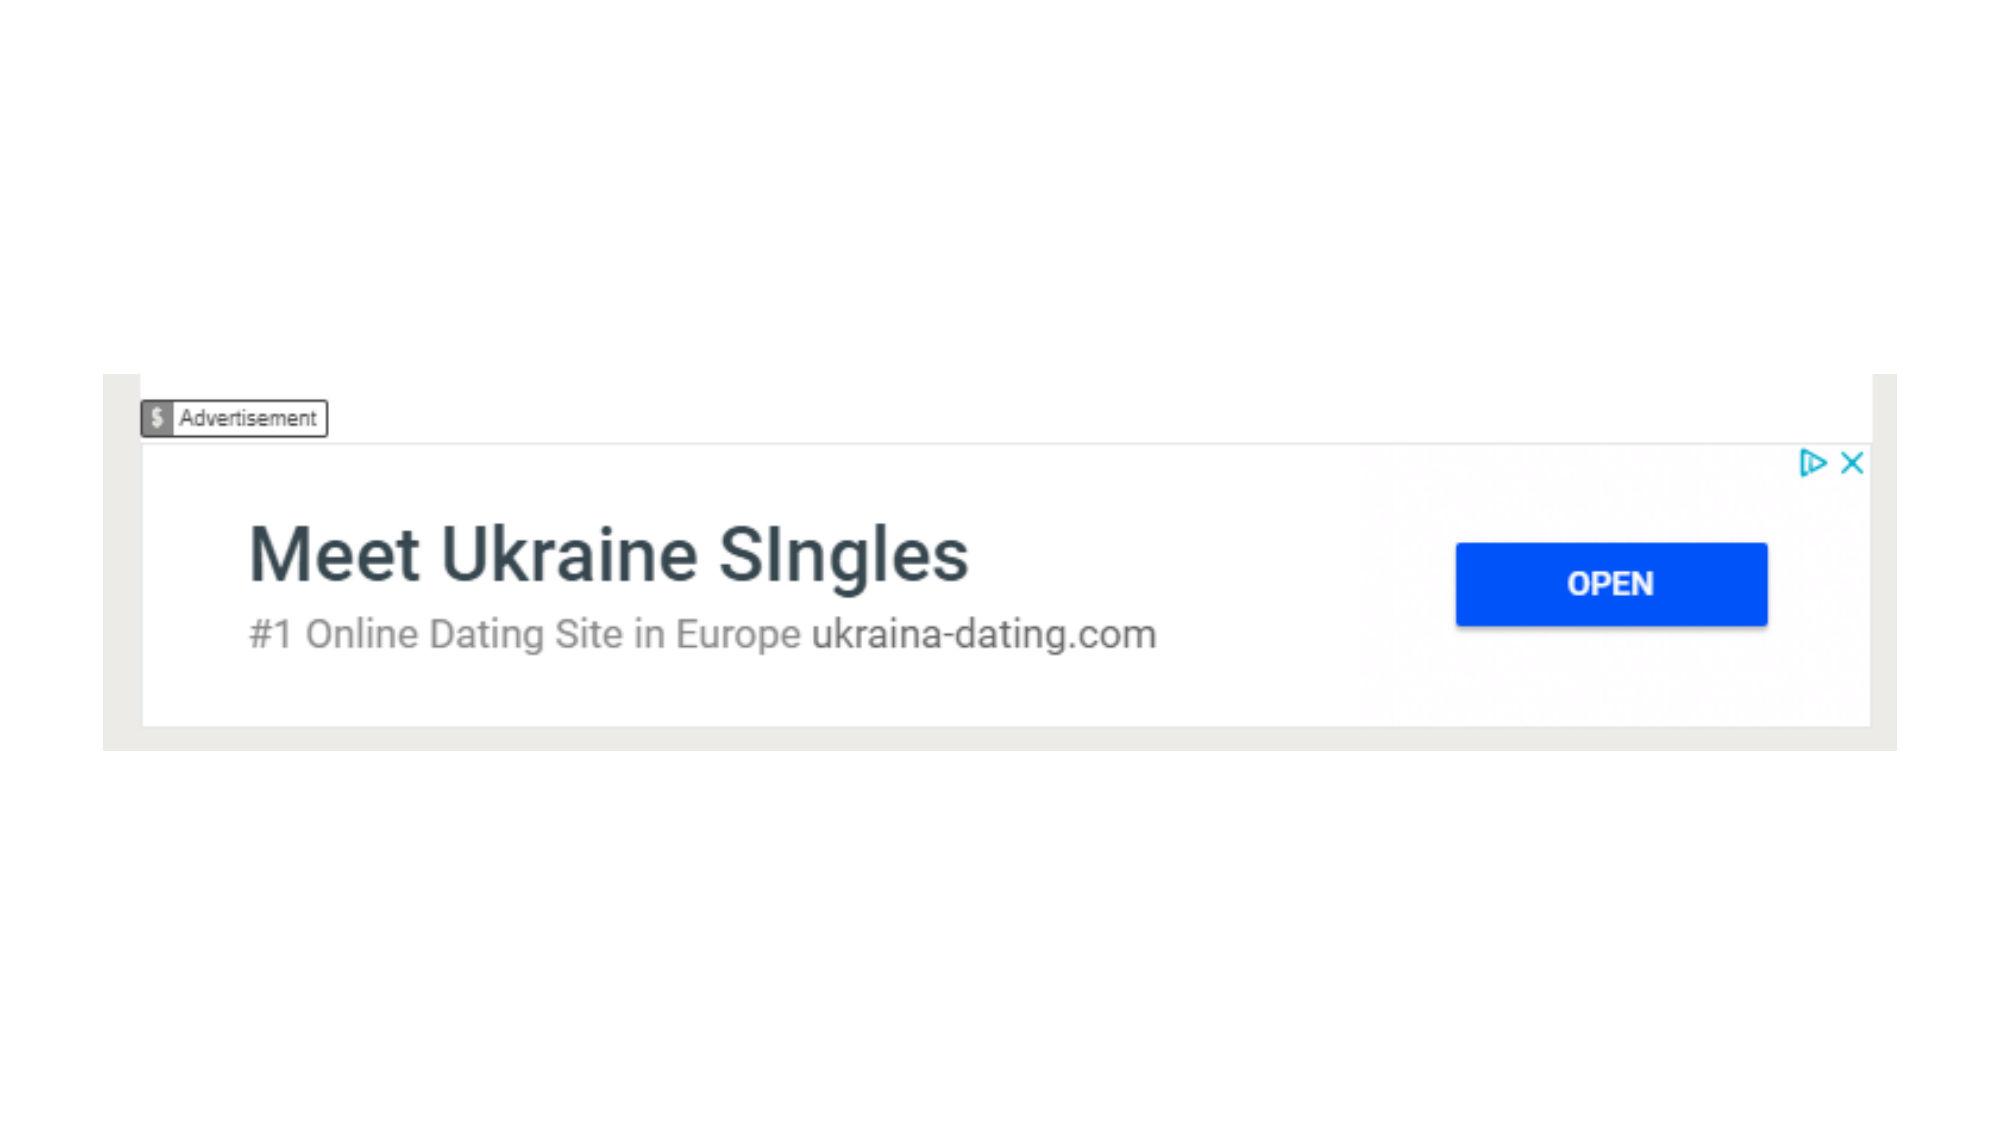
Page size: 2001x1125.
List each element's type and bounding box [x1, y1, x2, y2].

picture [103, 374, 1897, 751]
